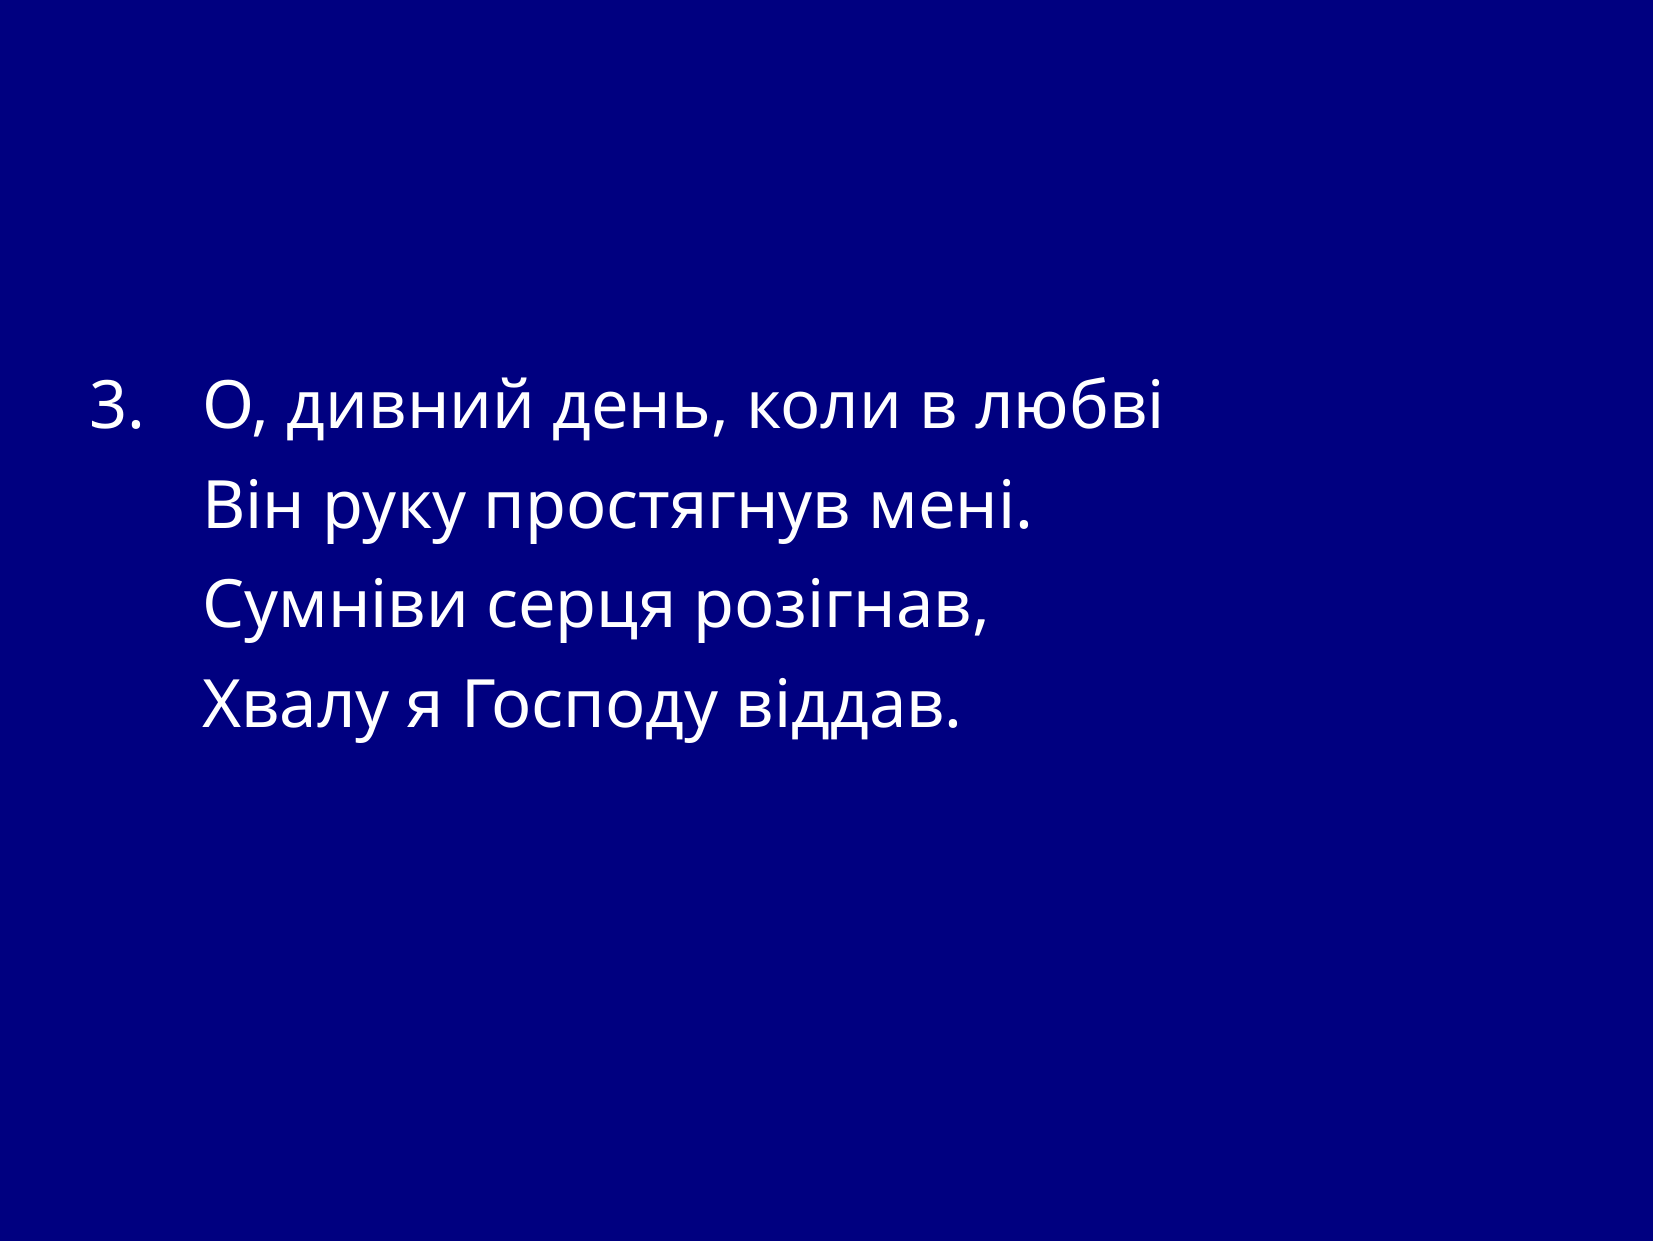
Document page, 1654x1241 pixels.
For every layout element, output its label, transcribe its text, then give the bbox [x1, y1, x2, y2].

text_box 3. О, дивний день, коли в любві Він руку простягнув мені. Сумніви серця розігнав, Хвалу я Господу віддав. [75, 150, 1576, 1163]
